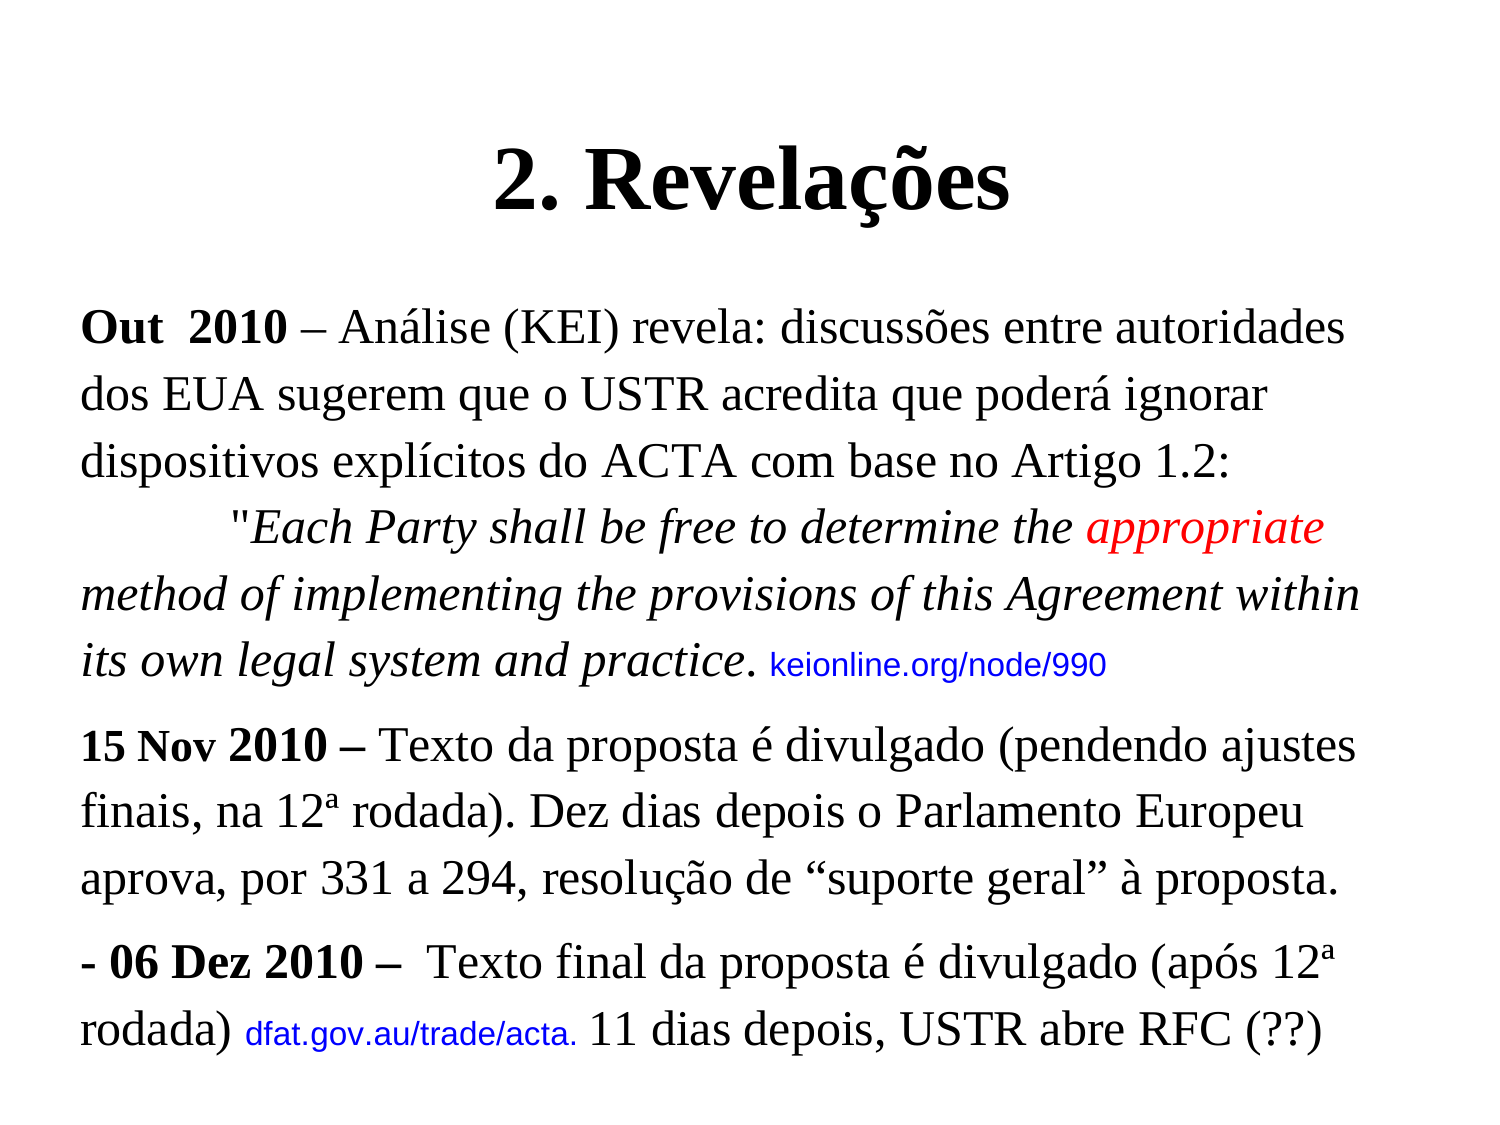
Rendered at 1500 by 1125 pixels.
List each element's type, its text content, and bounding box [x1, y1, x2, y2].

text_box Out 2010 – Análise (KEI) revela: discussões entre autoridades dos EUA sugerem que o USTR acredita que poderá ignorar dispositivos explícitos do ACTA com base no Artigo 1.2: "Each Party shall be free to determine the appropriate method of implementing the provisions of this Agreement within its own legal system and practice. keionline.org/node/990 15 Nov 2010 – Texto da proposta é divulgado (pendendo ajustes finais, na 12ª rodada). Dez dias depois o Parlamento Europeu aprova, por 331 a 294, resolução de “suporte geral” à proposta. - 06 Dez 2010 – Texto final da proposta é divulgado (após 12ª rodada) dfat.gov.au/trade/acta. 11 dias depois, USTR abre RFC (??) [65, 280, 1430, 1125]
title 2. Revelações [87, 52, 1416, 280]
